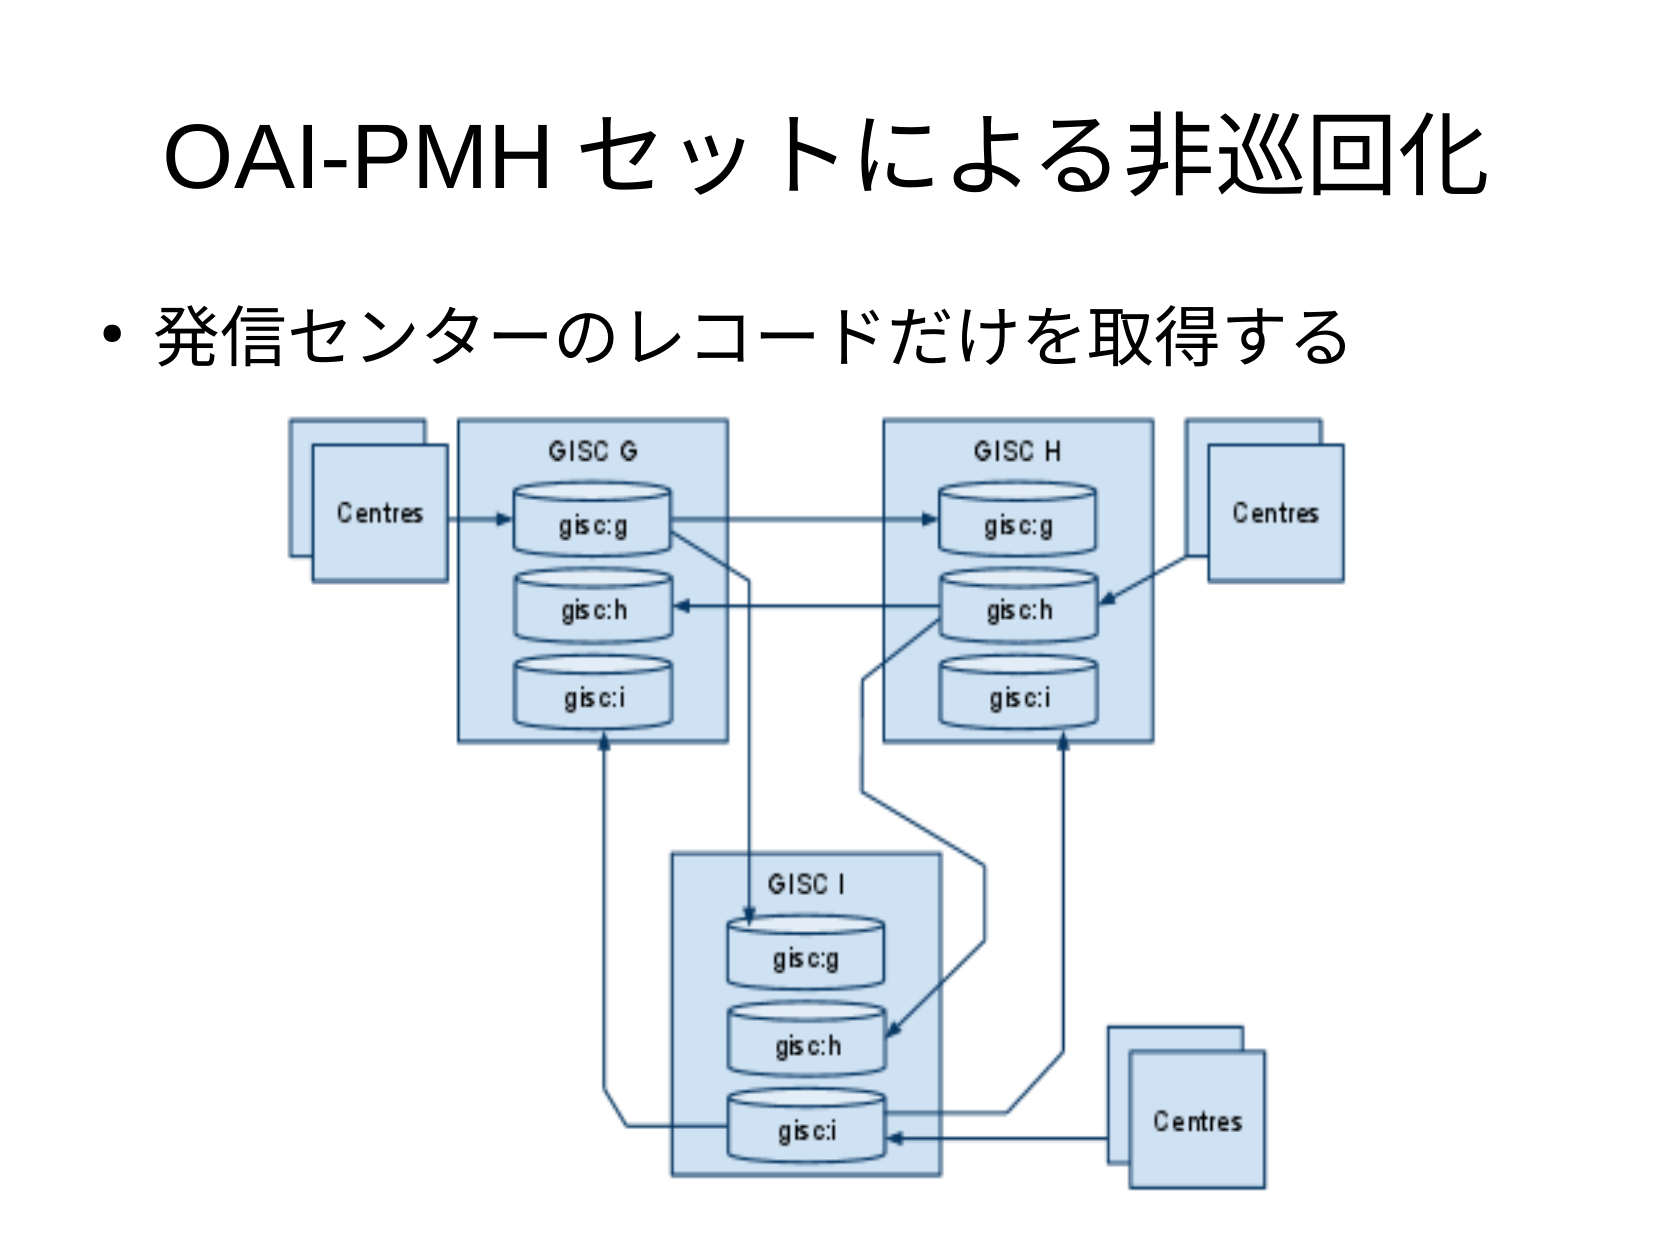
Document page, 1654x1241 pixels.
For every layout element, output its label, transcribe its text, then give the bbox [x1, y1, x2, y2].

title OAI-PMHセットによる非巡回化 [82, 49, 1571, 257]
picture [265, 383, 1388, 1211]
list 発信センターのレコードだけを取得する [82, 290, 1571, 1094]
